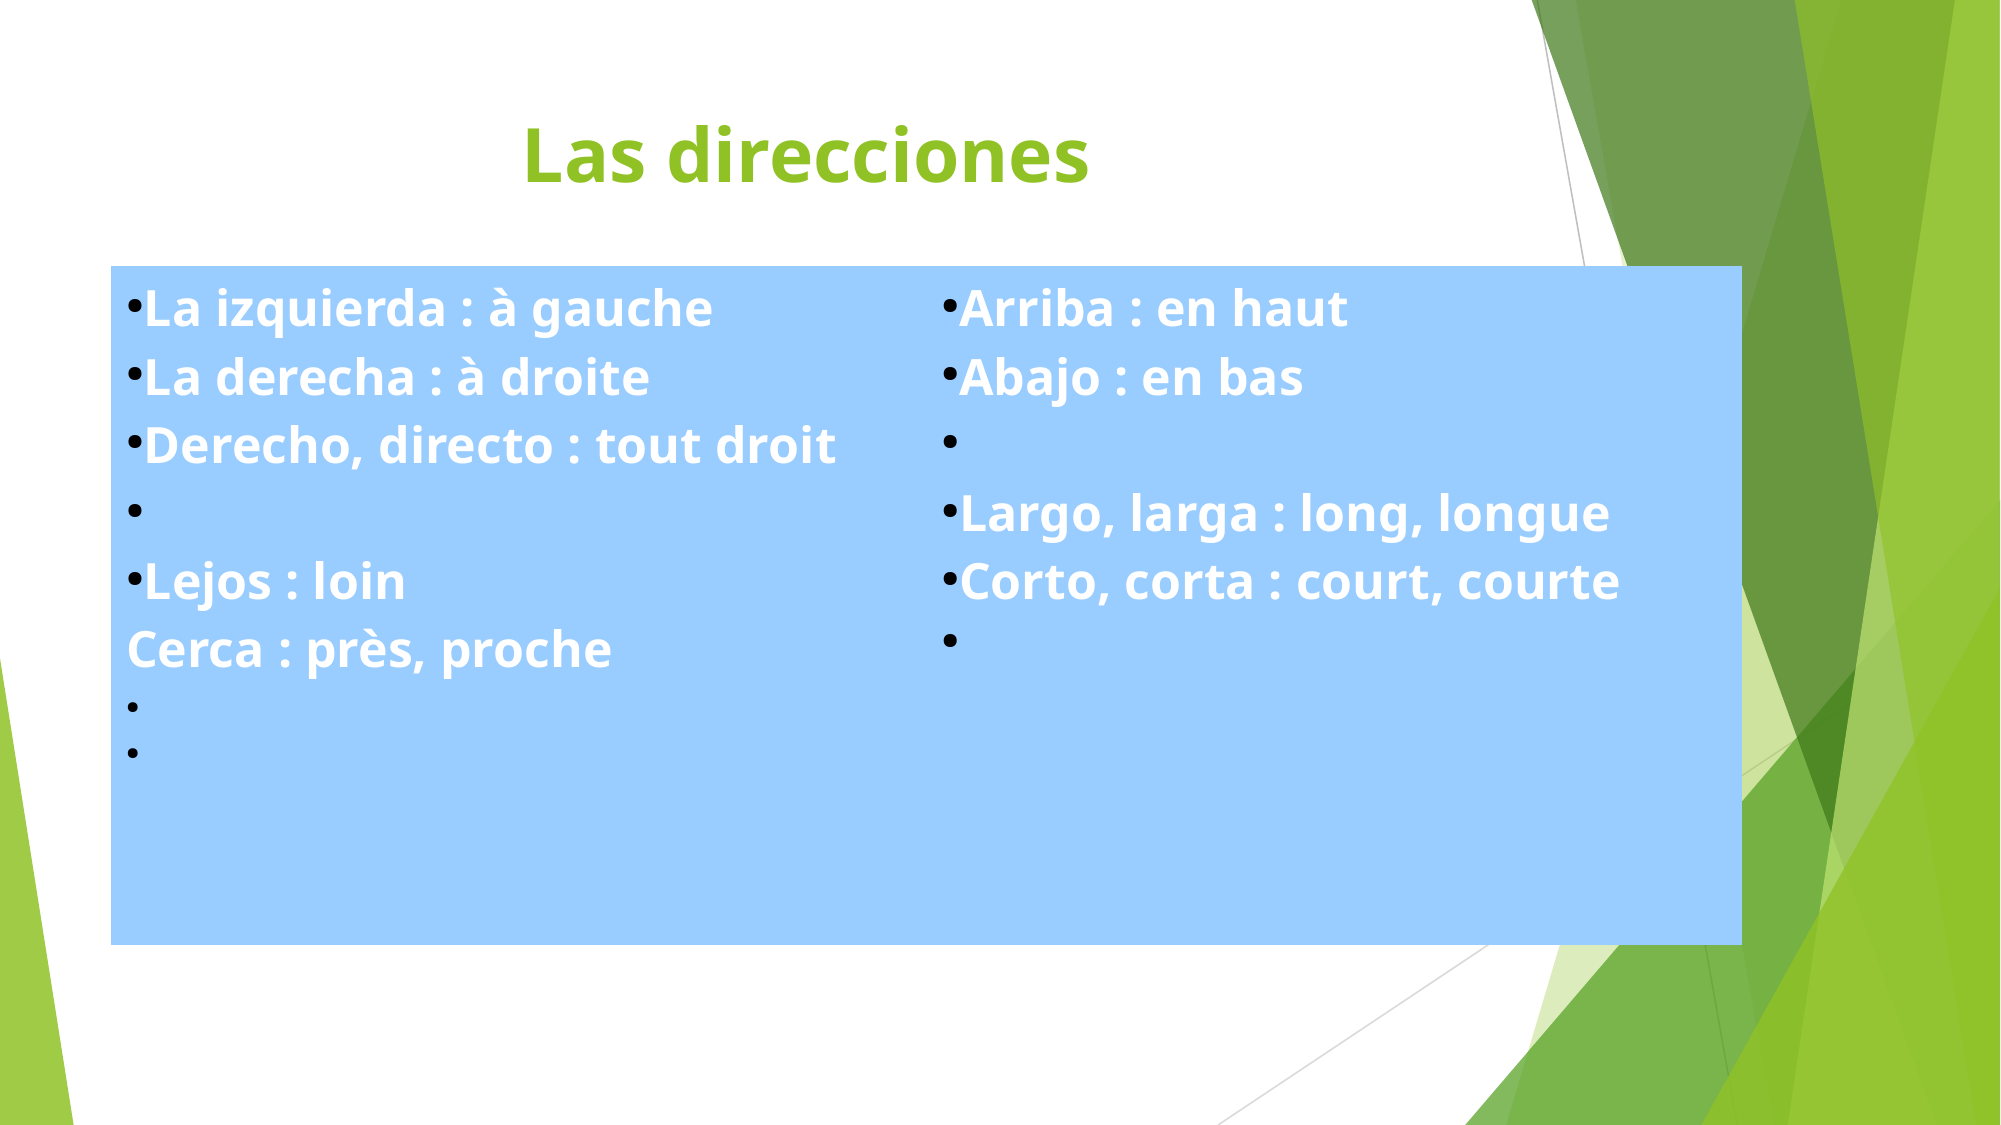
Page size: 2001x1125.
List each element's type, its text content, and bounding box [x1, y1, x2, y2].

title Las direcciones [111, 99, 1522, 210]
table_cell [927, 873, 1742, 945]
table_cell [111, 873, 927, 945]
table_header Arriba : en haut Abajo : en bas Largo, larga : long, longue Corto, corta : court, courte [927, 266, 1742, 873]
table_header La izquierda : à gauche La derecha : à droite Derecho, directo : tout droit Lejos : loin Cerca : près, proche [111, 266, 927, 873]
